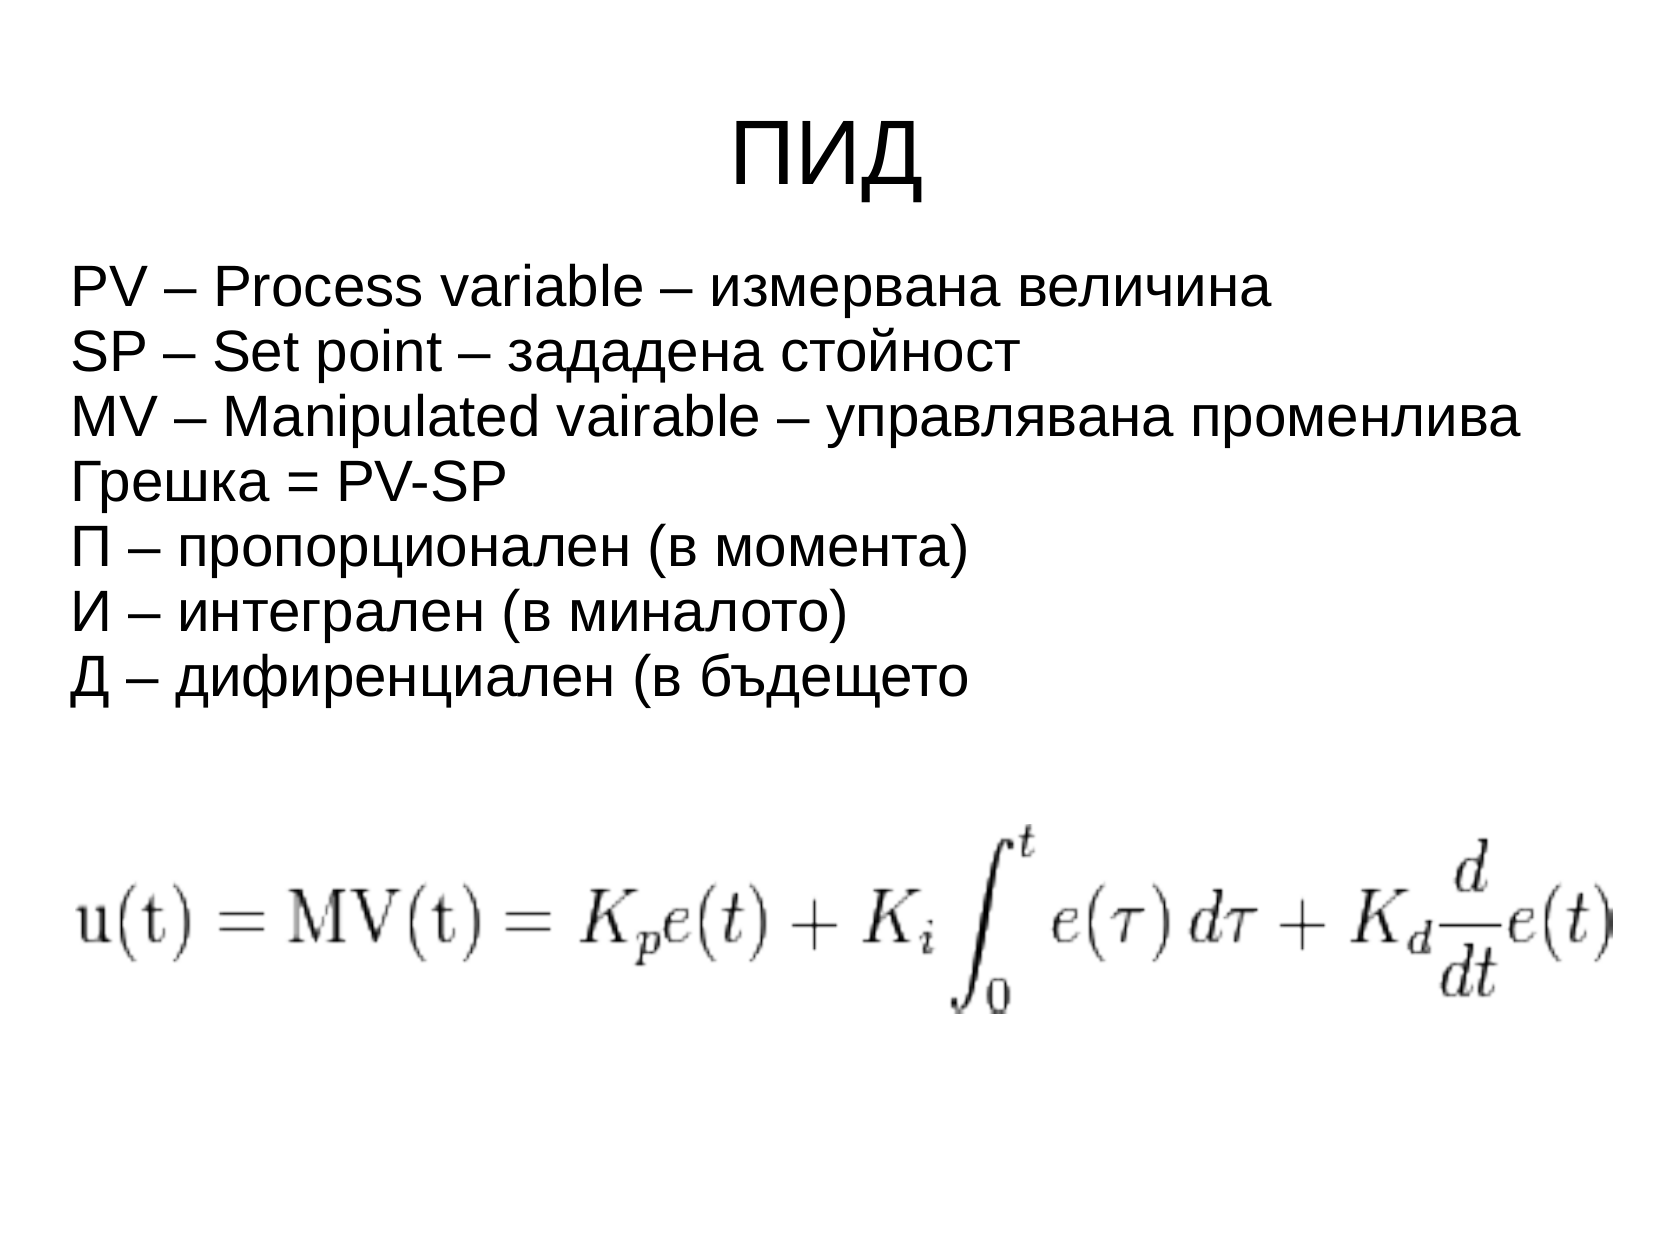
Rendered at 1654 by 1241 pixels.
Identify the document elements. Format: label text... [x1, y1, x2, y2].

picture [75, 824, 1613, 1014]
subtitle PV – Process variable – измервана величина SP – Set point – зададена стойност MV – Manipulated vairable – управлявана променлива Грешка = PV-SP П – пропорционален (в момента) И – интегрален (в миналото) Д – дифиренциален (в бъдещето [70, 218, 1559, 1201]
title ПИД [82, 56, 1571, 250]
